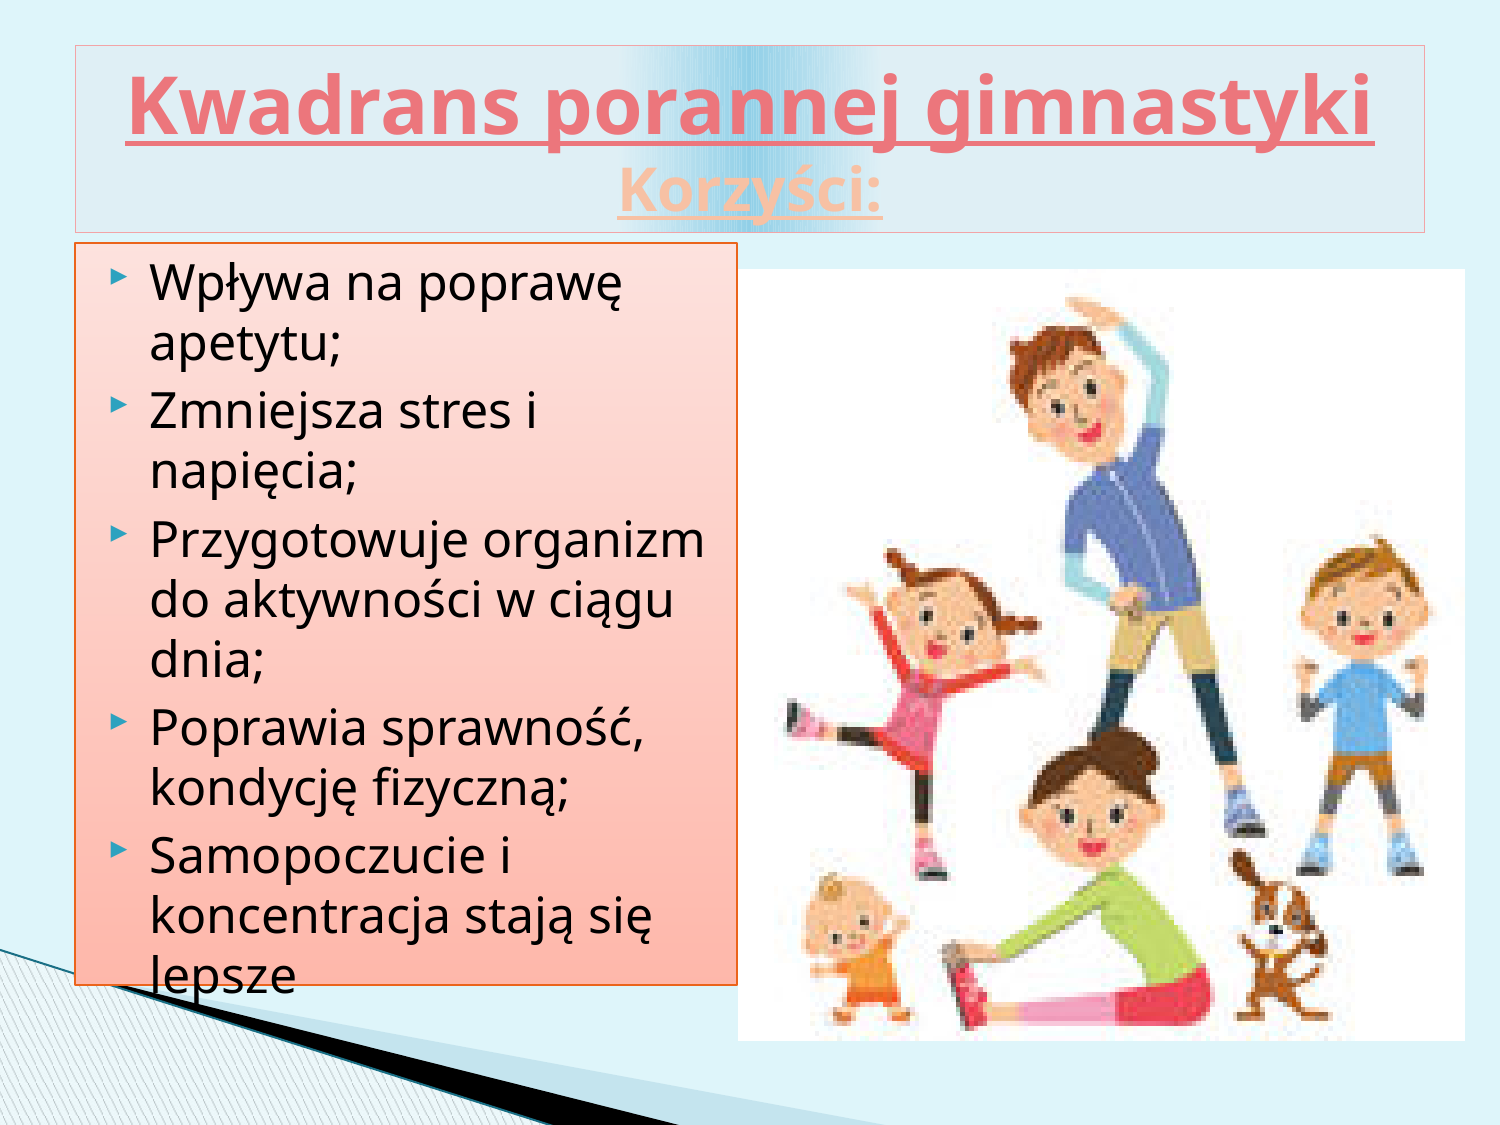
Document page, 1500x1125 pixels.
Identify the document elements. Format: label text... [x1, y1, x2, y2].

list Wpływa na poprawę apetytu; Zmniejsza stres i napięcia; Przygotowuje organizm do aktywności w ciągu dnia; Poprawia sprawność, kondycję fizyczną; Samopoczucie i koncentracja stają się lepsze [75, 243, 738, 986]
picture [738, 269, 1465, 1041]
title Kwadrans porannej gimnastyki Korzyści: [75, 45, 1425, 233]
